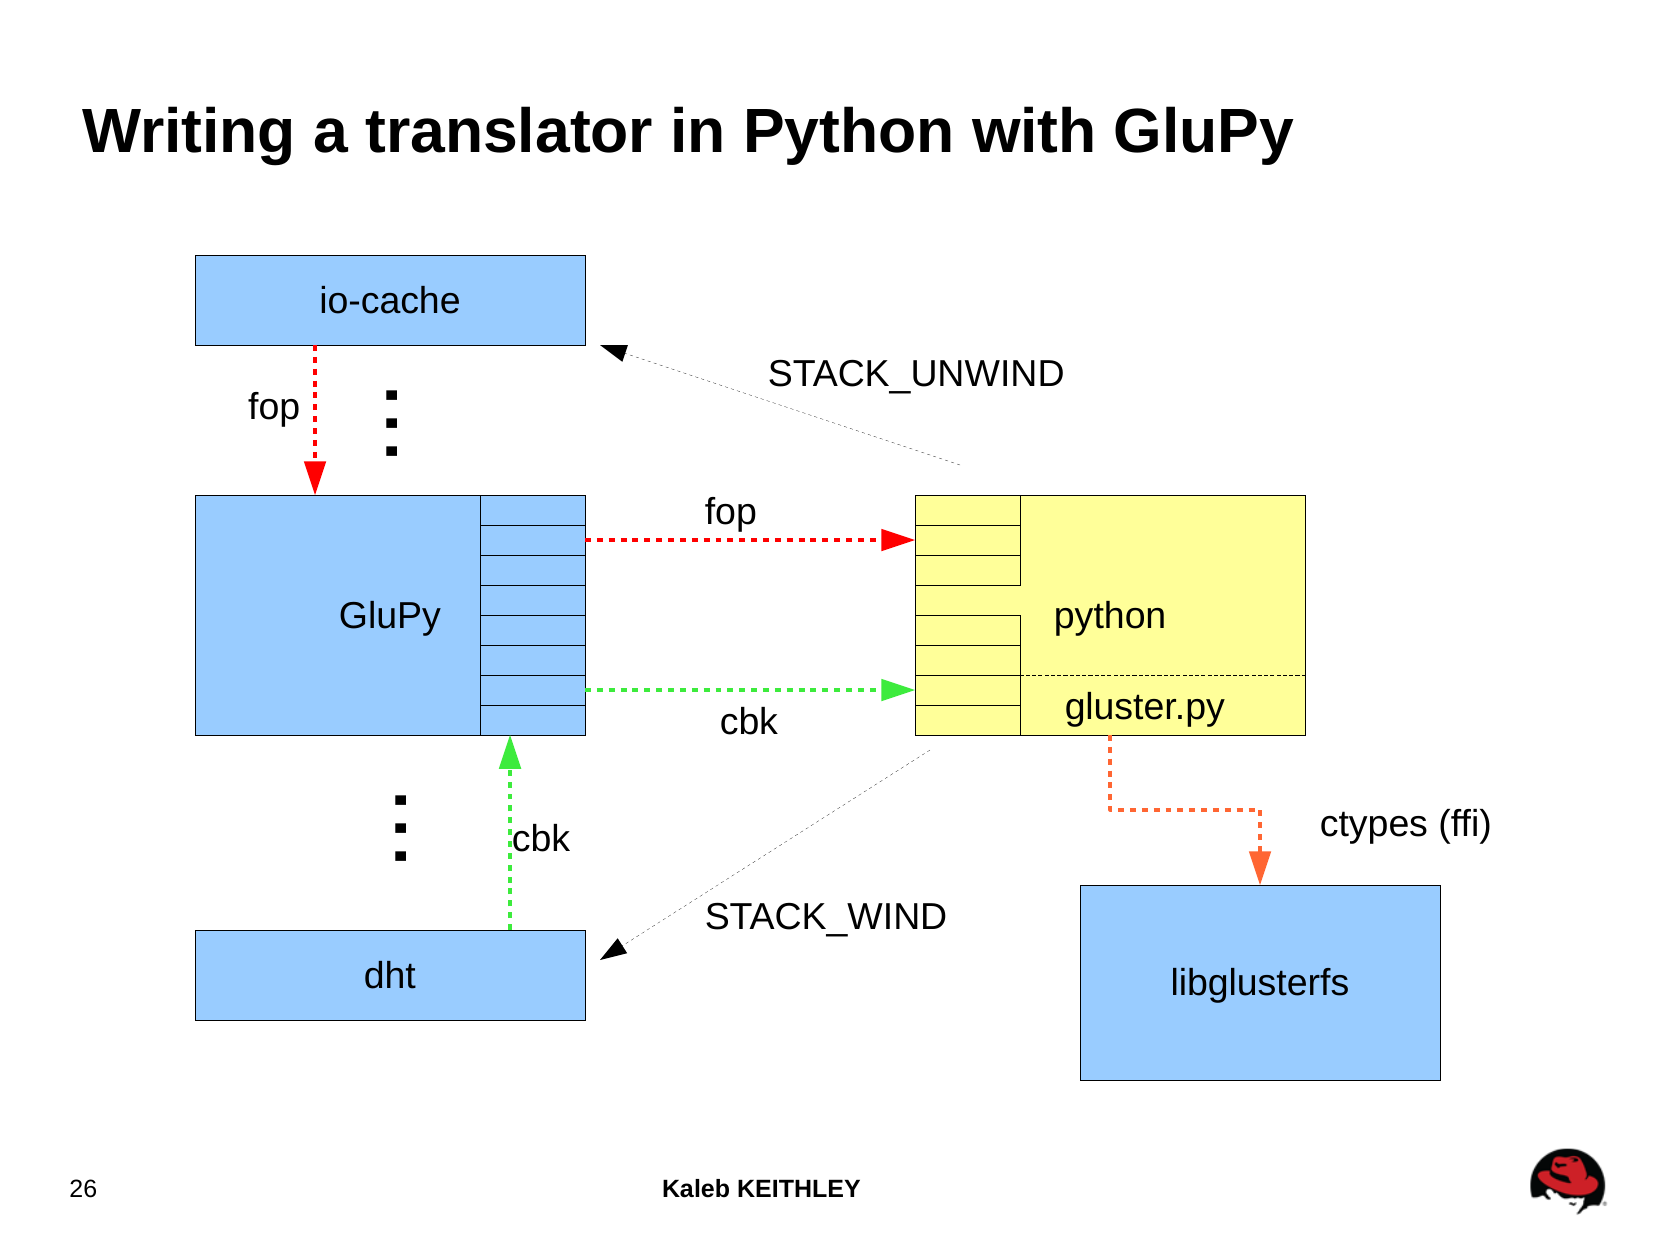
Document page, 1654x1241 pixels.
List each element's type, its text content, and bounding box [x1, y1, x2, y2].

text_box dht [195, 930, 586, 1021]
text_box cbk [705, 693, 793, 751]
text_box io-cache [195, 255, 586, 346]
text_box STACK_WIND [690, 888, 963, 946]
text_box ctypes (ffi) [1305, 795, 1507, 852]
text_box ... [308, 765, 436, 886]
title Writing a translator in Python with GluPy [82, 37, 1571, 226]
text_box fop [233, 378, 316, 436]
picture [1529, 1146, 1613, 1224]
text_box STACK_UNWIND [753, 345, 1081, 402]
text_box cbk [497, 810, 586, 867]
text_box GluPy [195, 495, 480, 736]
text_box ... [300, 360, 427, 481]
text_box fop [690, 483, 772, 541]
text_box [915, 615, 1021, 736]
text_box python [915, 495, 1306, 736]
text_box [915, 495, 1021, 586]
text_box gluster.py [1050, 678, 1291, 736]
text_box libglusterfs [1080, 885, 1441, 1081]
text_box [480, 495, 586, 736]
